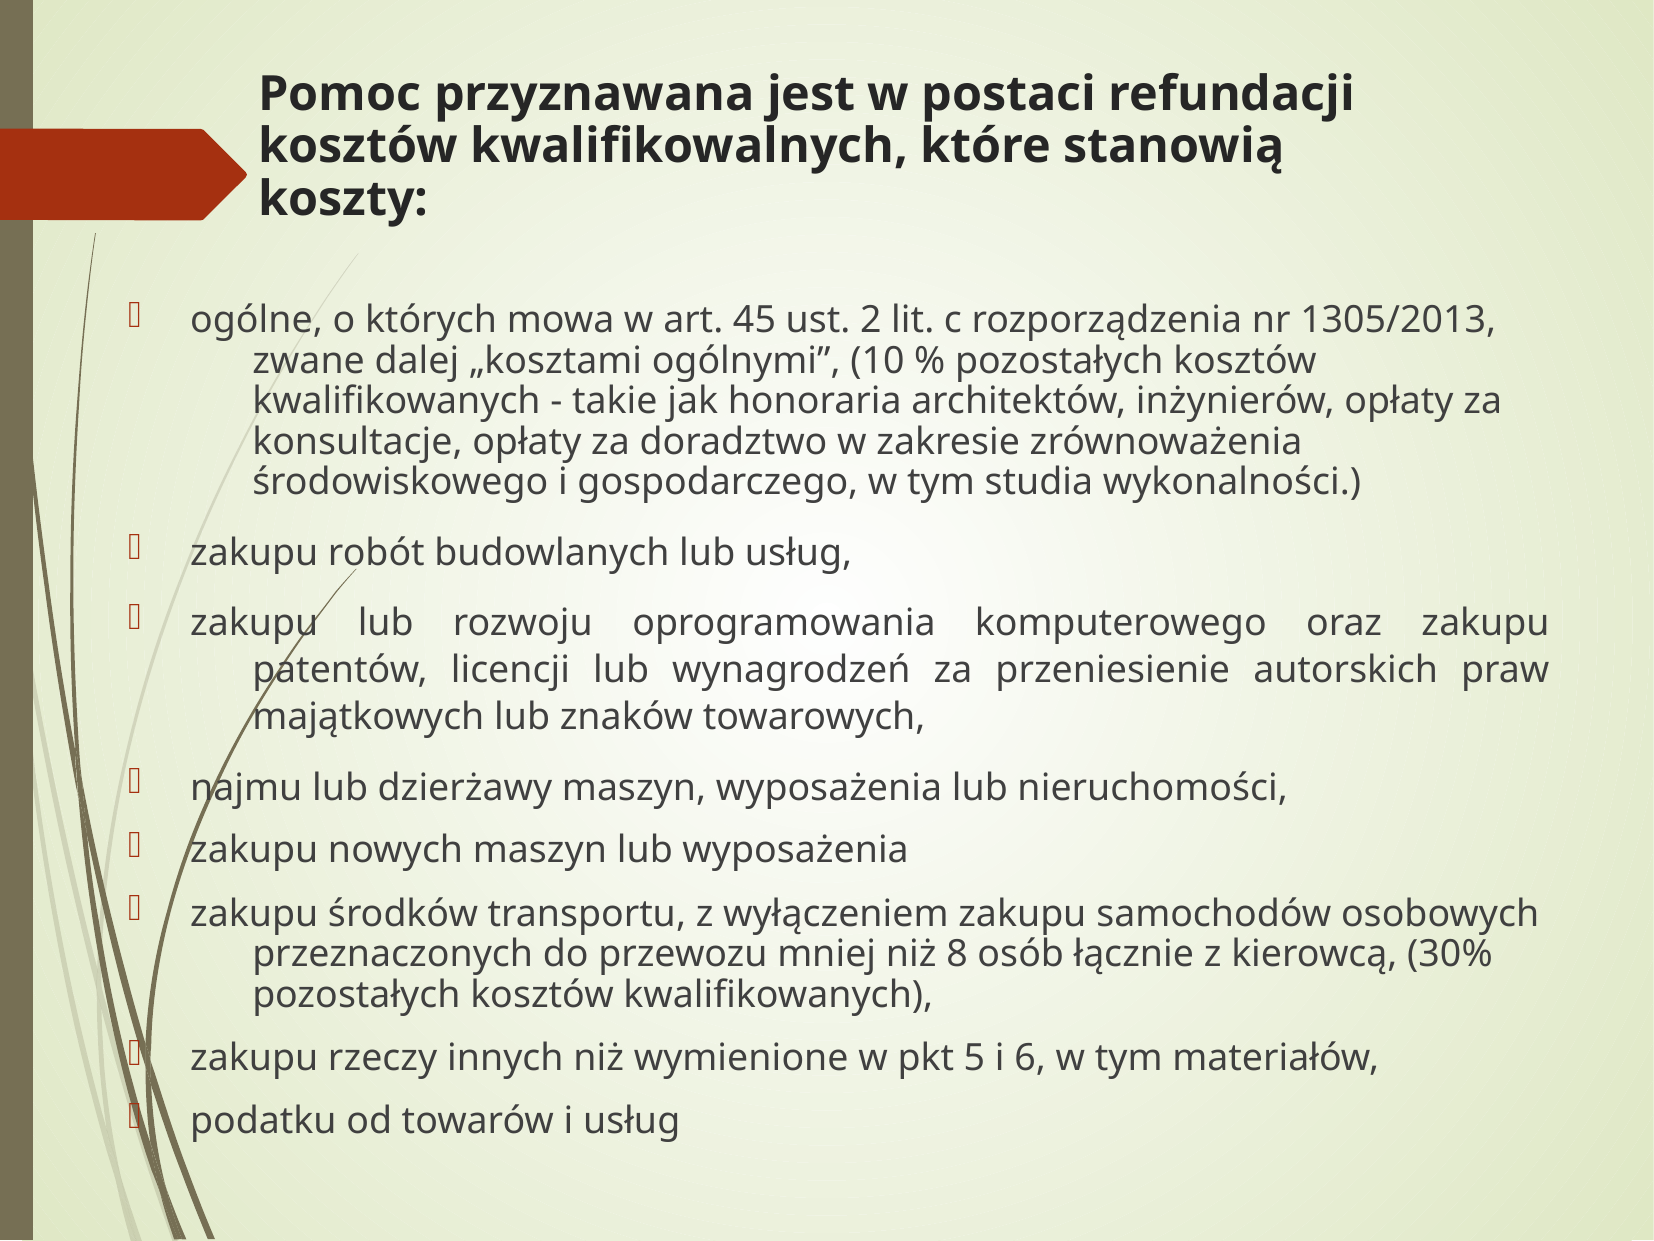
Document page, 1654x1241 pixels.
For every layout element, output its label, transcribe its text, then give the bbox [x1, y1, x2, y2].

list ogólne, o których mowa w art. 45 ust. 2 lit. c rozporządzenia nr 1305/2013, zwane dalej „kosztami ogólnymi”, (10 % pozostałych kosztów kwalifikowanych - takie jak honoraria architektów, inżynierów, opłaty za konsultacje, opłaty za doradztwo w zakresie zrównoważenia środowiskowego i gospodarczego, w tym studia wykonalności.) zakupu robót budowlanych lub usług, zakupu lub rozwoju oprogramowania komputerowego oraz zakupu patentów, licencji lub wynagrodzeń za przeniesienie autorskich praw majątkowych lub znaków towarowych, najmu lub dzierżawy maszyn, wyposażenia lub nieruchomości, zakupu nowych maszyn lub wyposażenia zakupu środków transportu, z wyłączeniem zakupu samochodów osobowych przeznaczonych do przewozu mniej niż 8 osób łącznie z kierowcą, (30% pozostałych kosztów kwalifikowanych), zakupu rzeczy innych niż wymienione w pkt 5 i 6, w tym materiałów, podatku od towarów i usług [113, 292, 1566, 1241]
title Pomoc przyznawana jest w postaci refundacji kosztów kwalifikowalnych, które stanowią koszty: [243, 61, 1436, 292]
